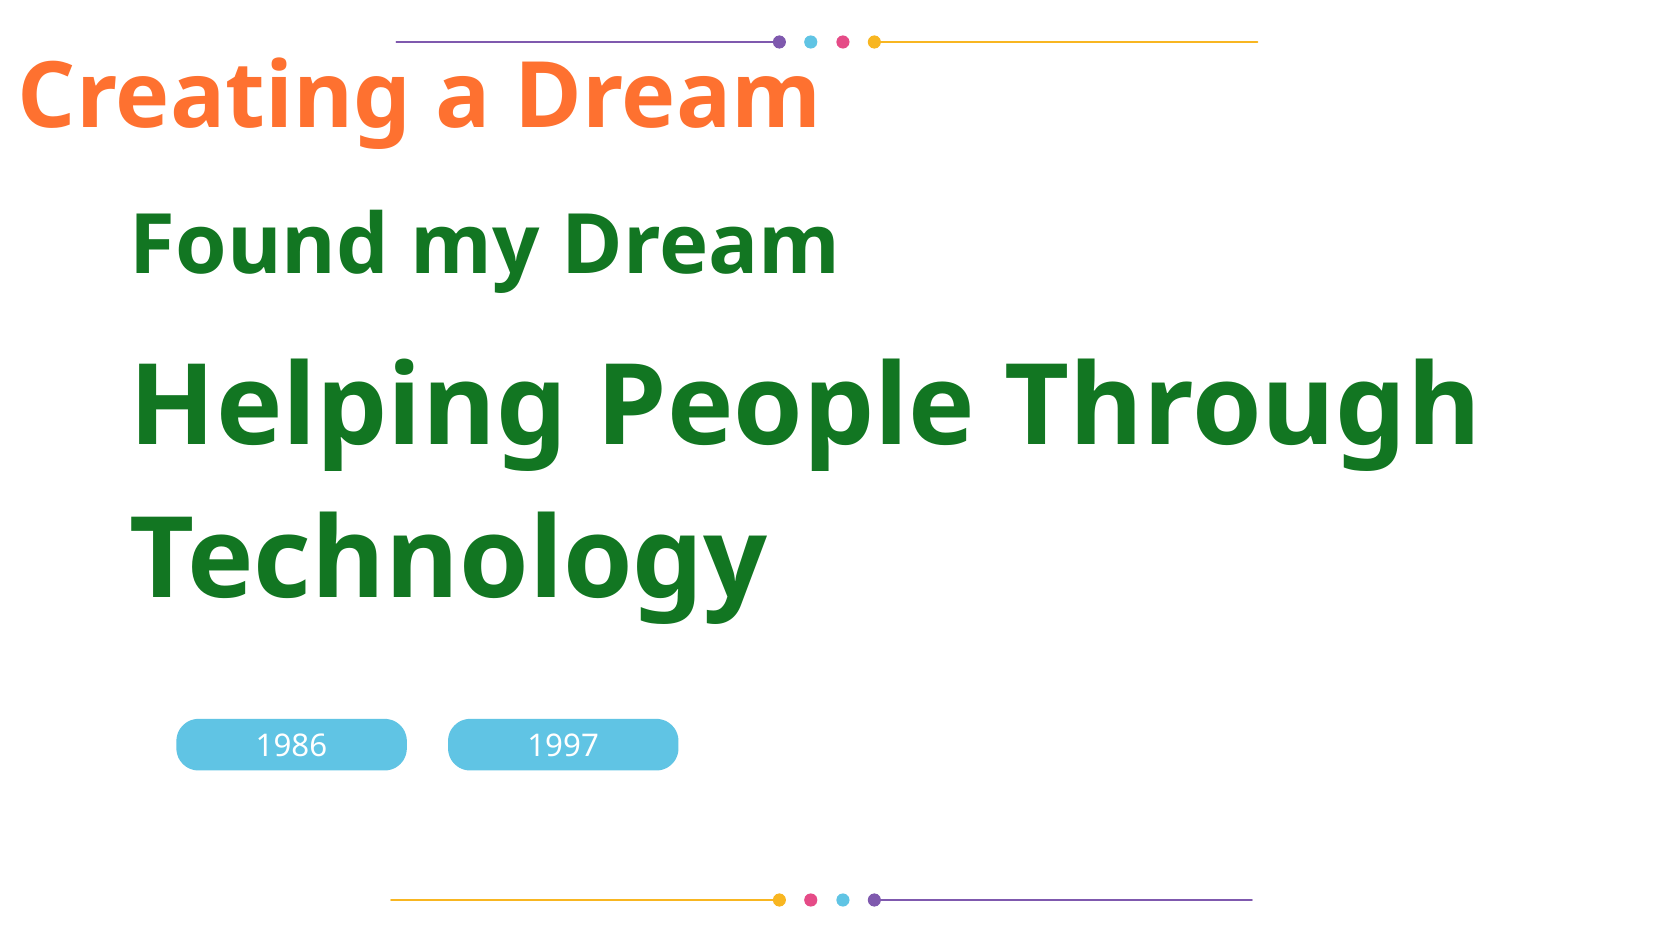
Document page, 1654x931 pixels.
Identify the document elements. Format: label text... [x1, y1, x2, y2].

text_box 1997 [448, 722, 679, 771]
title Found my Dream [129, 0, 1595, 233]
title Helping People Through Technology [129, 233, 1595, 722]
title Creating a Dream [17, 7, 1022, 178]
text_box 1986 [176, 722, 407, 771]
